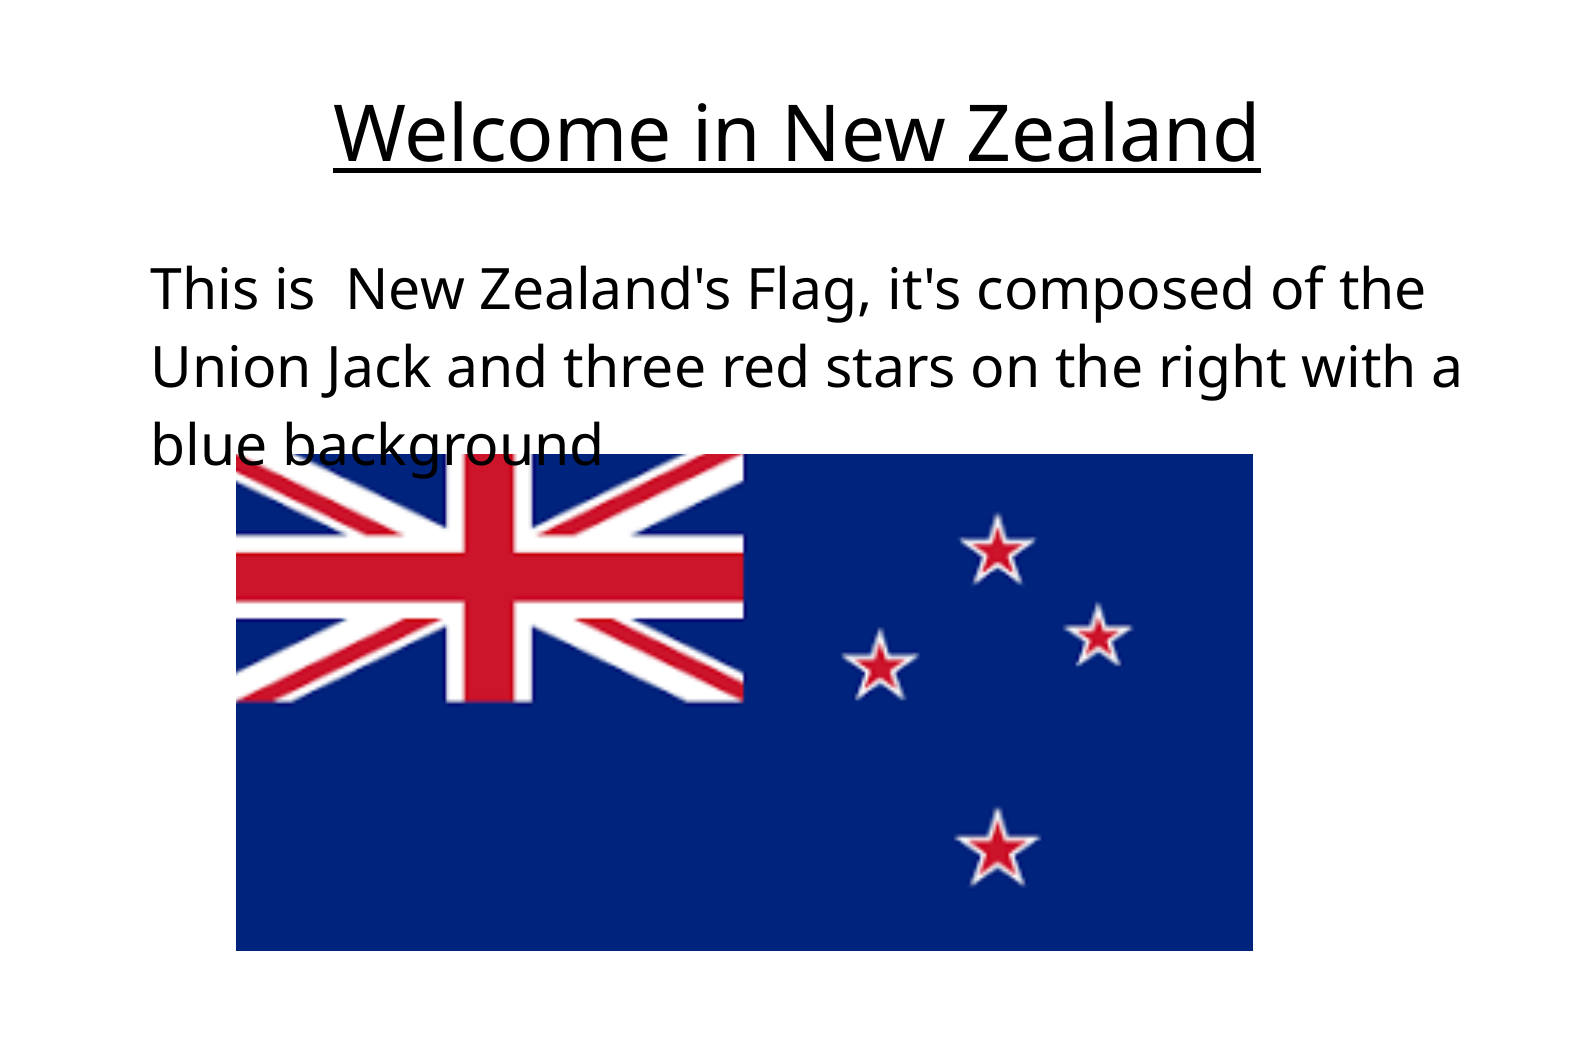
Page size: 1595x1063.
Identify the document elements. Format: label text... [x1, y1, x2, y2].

list This is New Zealand's Flag, it's composed of the Union Jack and three red stars on the right with a blue background [79, 248, 1515, 951]
title Welcome in New Zealand [79, 42, 1515, 220]
